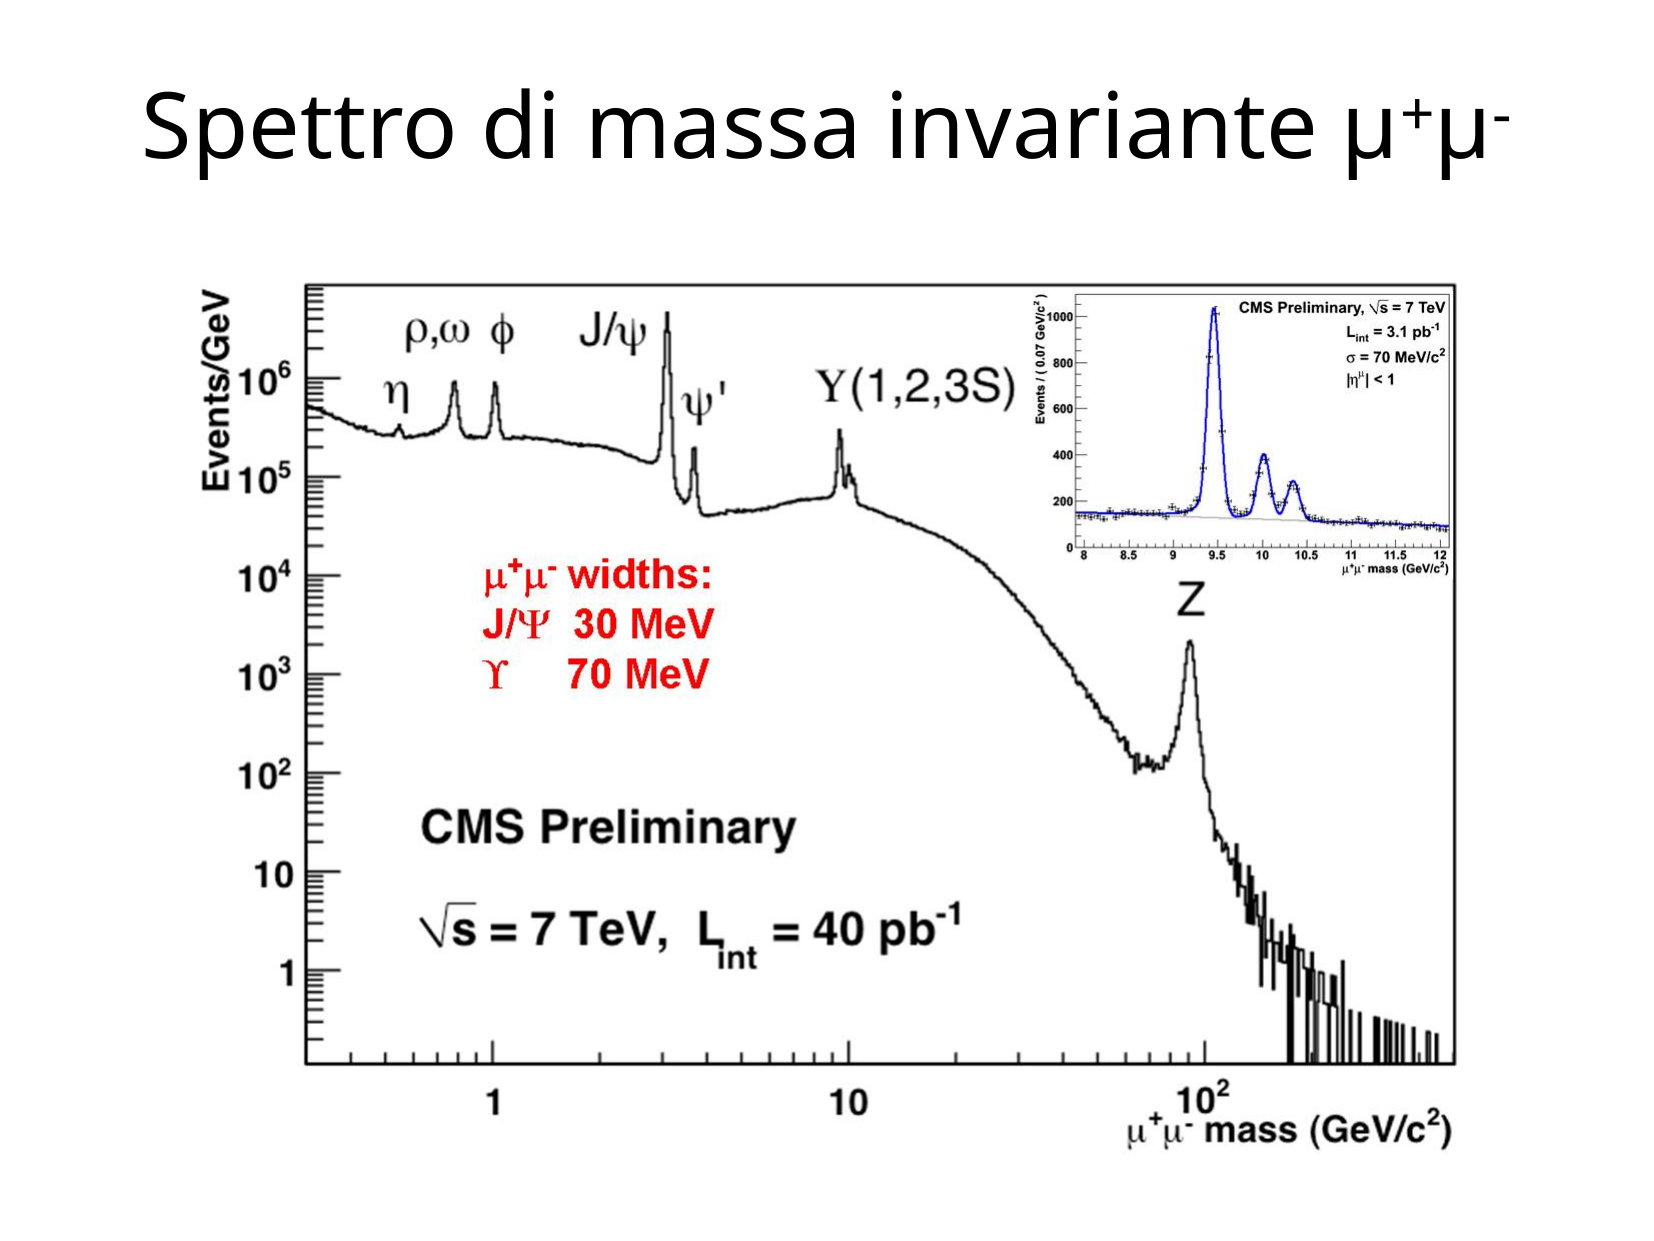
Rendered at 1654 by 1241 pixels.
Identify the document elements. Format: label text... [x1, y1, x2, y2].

picture [184, 266, 1470, 1159]
title Spettro di massa invariante µ+µ- [82, 19, 1571, 227]
